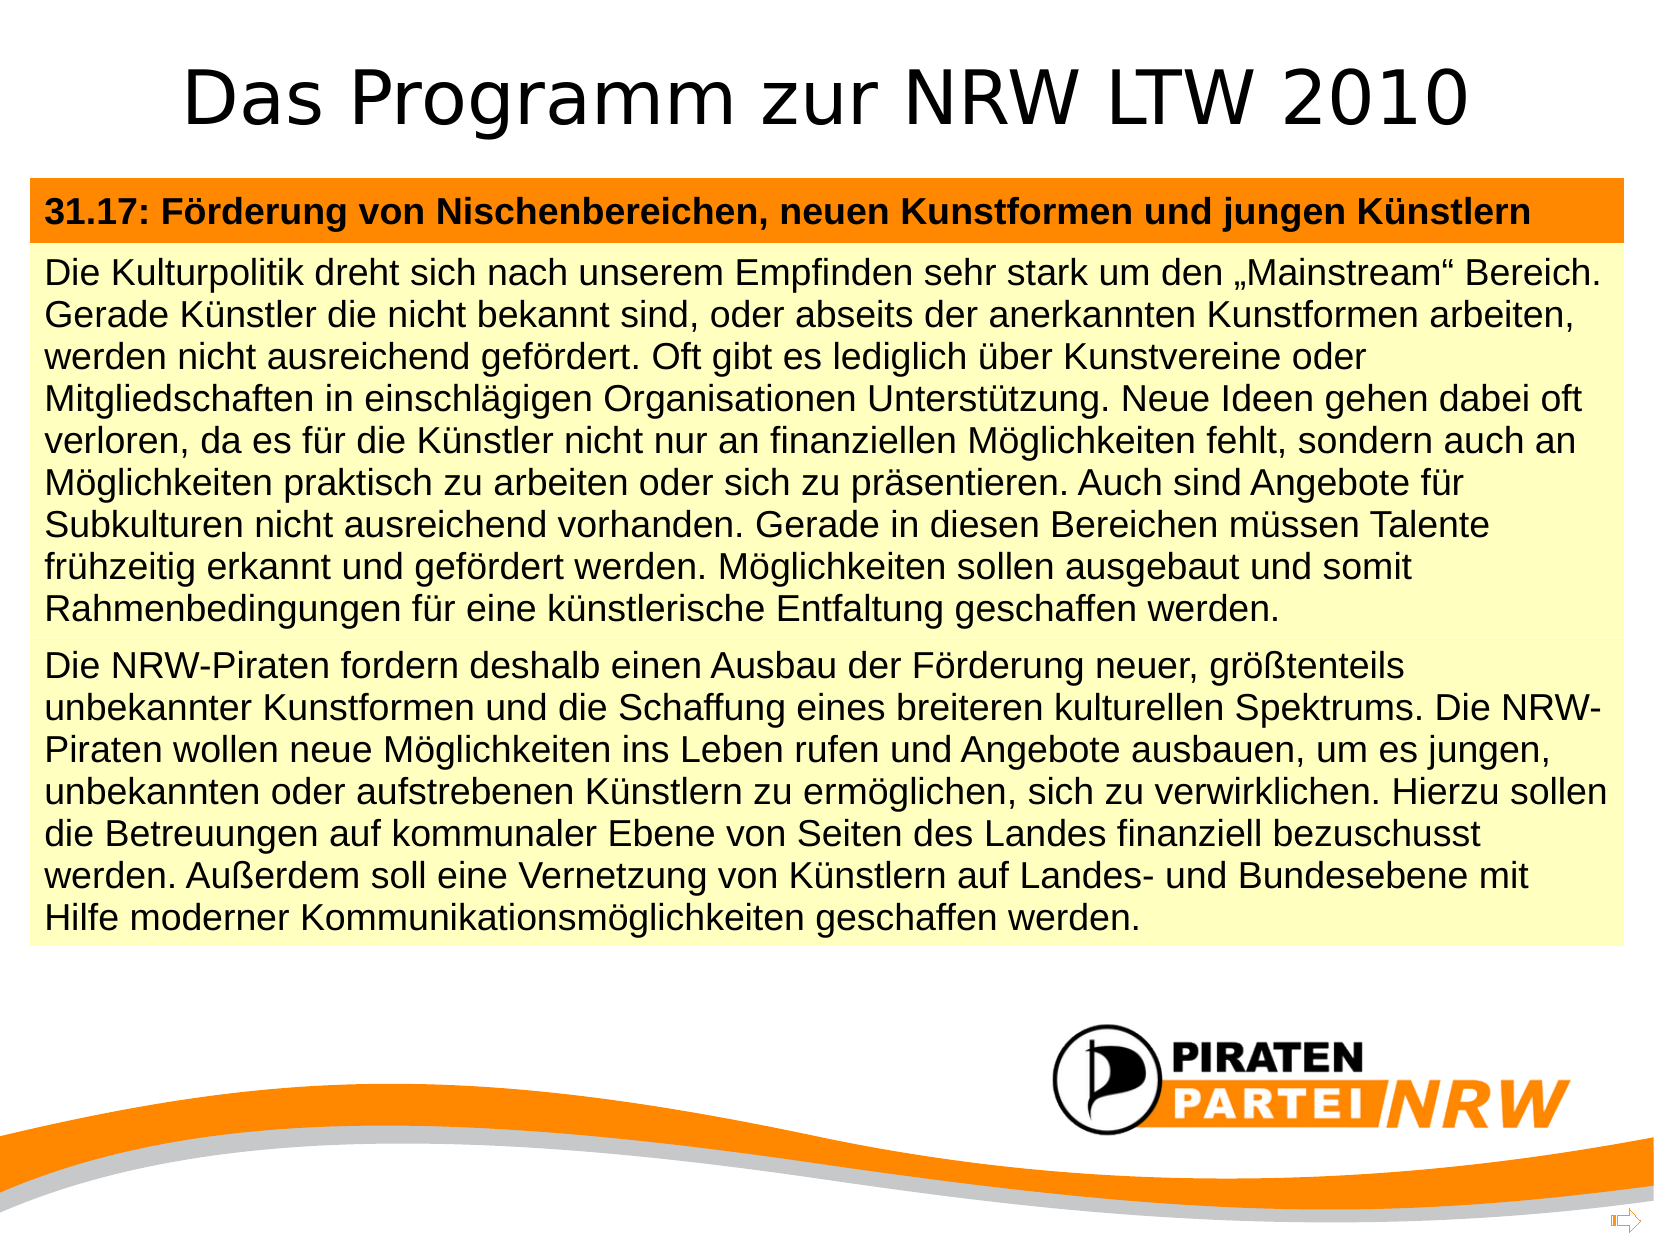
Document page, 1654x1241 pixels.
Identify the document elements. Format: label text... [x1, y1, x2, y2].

table_cell Die Kulturpolitik dreht sich nach unserem Empfinden sehr stark um den „Mainstream“ Bereich. Gerade Künstler die nicht bekannt sind, oder abseits der anerkannten Kunstformen arbeiten, werden nicht ausreichend gefördert. Oft gibt es lediglich über Kunstvereine oder Mitgliedschaften in einschlägigen Organisationen Unterstützung. Neue Ideen gehen dabei oft verloren, da es für die Künstler nicht nur an finanziellen Möglichkeiten fehlt, sondern auch an Möglichkeiten praktisch zu arbeiten oder sich zu präsentieren. Auch sind Angebote für Subkulturen nicht ausreichend vorhanden. Gerade in diesen Bereichen müssen Talente frühzeitig erkannt und gefördert werden. Möglichkeiten sollen ausgebaut und somit Rahmenbedingungen für eine künstlerische Entfaltung geschaffen werden. [30, 244, 1624, 637]
picture [1045, 1021, 1579, 1140]
table_header 31.17: ﻿Förderung von Nischenbereichen, neuen Kunstformen und jungen Künstlern [30, 178, 1624, 243]
title Das Programm zur NRW LTW 2010 [82, 54, 1571, 143]
table_cell Die NRW-Piraten fordern deshalb einen Ausbau der Förderung neuer, größtenteils unbekannter Kunstformen und die Schaffung eines breiteren kulturellen Spektrums. Die NRW-Piraten wollen neue Möglichkeiten ins Leben rufen und Angebote ausbauen, um es jungen, unbekannten oder aufstrebenen Künstlern zu ermöglichen, sich zu verwirklichen. Hierzu sollen die Betreuungen auf kommunaler Ebene von Seiten des Landes finanziell bezuschusst werden. Außerdem soll eine Vernetzung von Künstlern auf Landes- und Bundesebene mit Hilfe moderner Kommunikationsmöglichkeiten geschaffen werden. [30, 638, 1624, 946]
